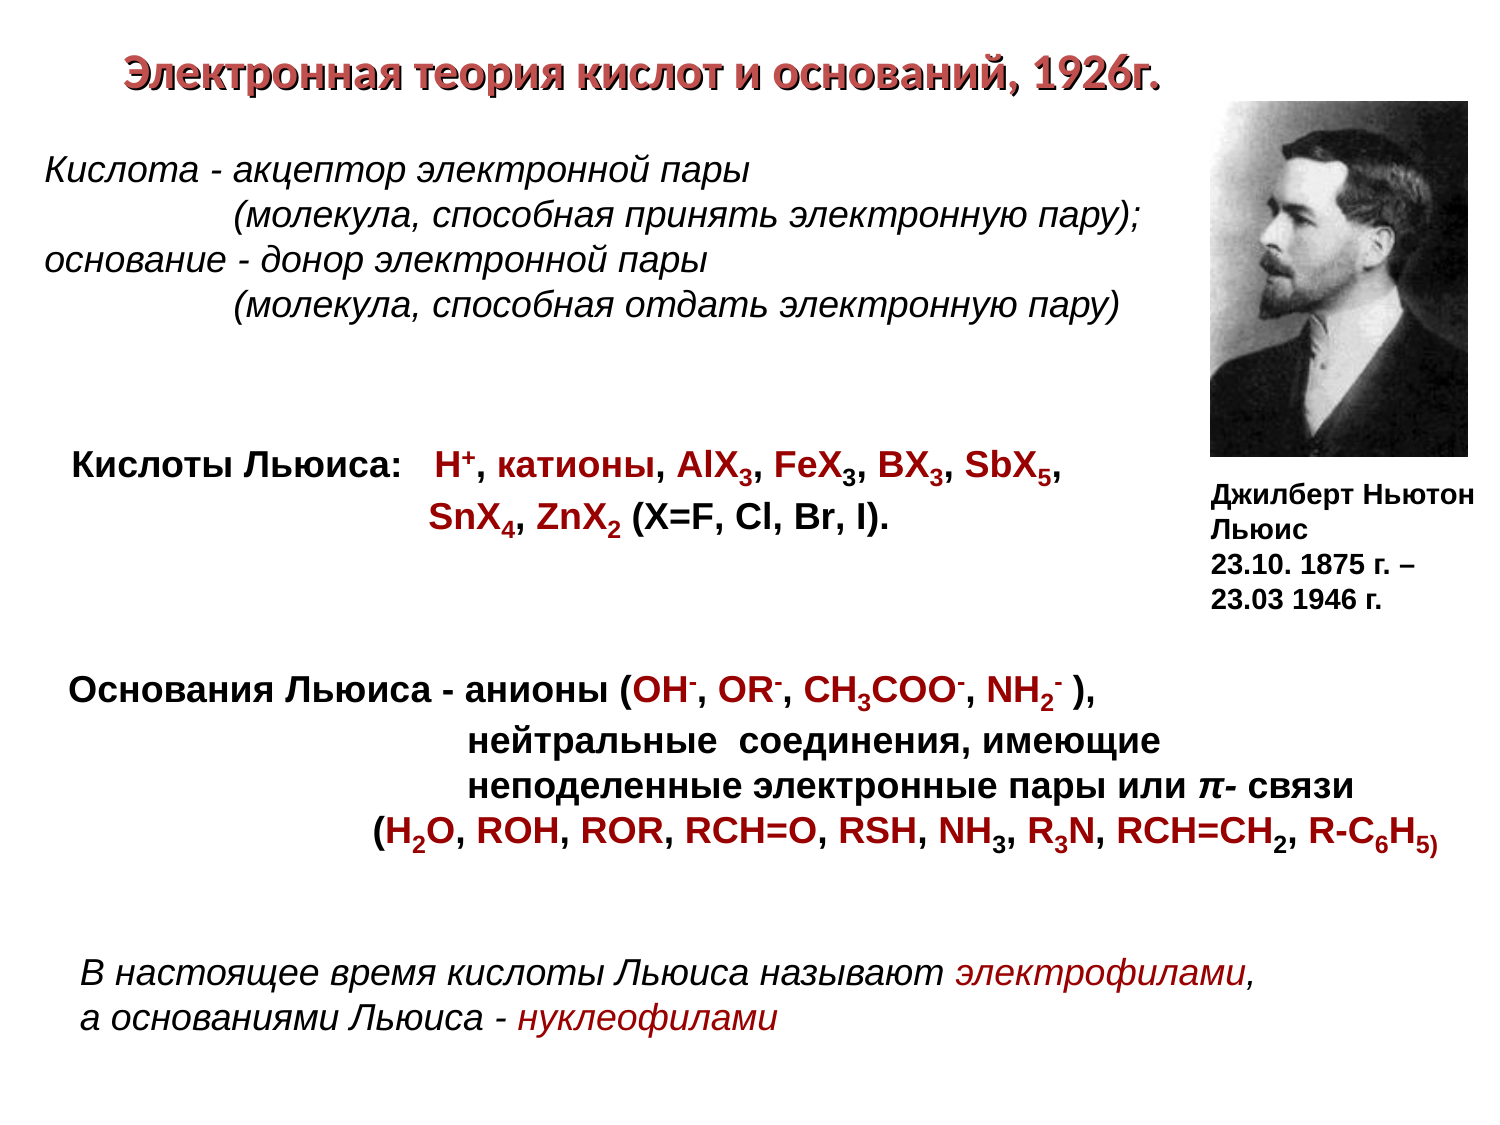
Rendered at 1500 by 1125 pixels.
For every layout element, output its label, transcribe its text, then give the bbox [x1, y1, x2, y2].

text_box Электронная теория кислот и оснований, 1926г. [29, 31, 1256, 107]
text_box Джилберт Ньютон Льюис 23.10. 1875 г. – 23.03 1946 г. [1195, 467, 1500, 623]
text_box Кислоты Льюиса: H+, катионы, AlX3, FeX3, BX3, SbX5, SnX4, ZnX2 (X=F, Cl, Br, I). [56, 432, 1140, 538]
text_box Основания Льюиса - анионы (OH-, OR-, CH3COO-, NH2- ), нейтральные соединения, имеющие неподеленные электронные пары или π- связи (H2O, ROH, ROR, RCH=O, RSH, NH3, R3N, RCH=CH2, R-C6H5) [53, 657, 1459, 853]
picture [1210, 101, 1468, 457]
text_box В настоящее время кислоты Льюиса называют электрофилами, а основаниями Льюиса - нуклеофилами [65, 941, 1329, 1046]
text_box Кислота - акцептор электронной пары (молекула, способная принять электронную пару); основание - донор электронной пары (молекула, способная отдать электронную пару) [29, 137, 1158, 333]
